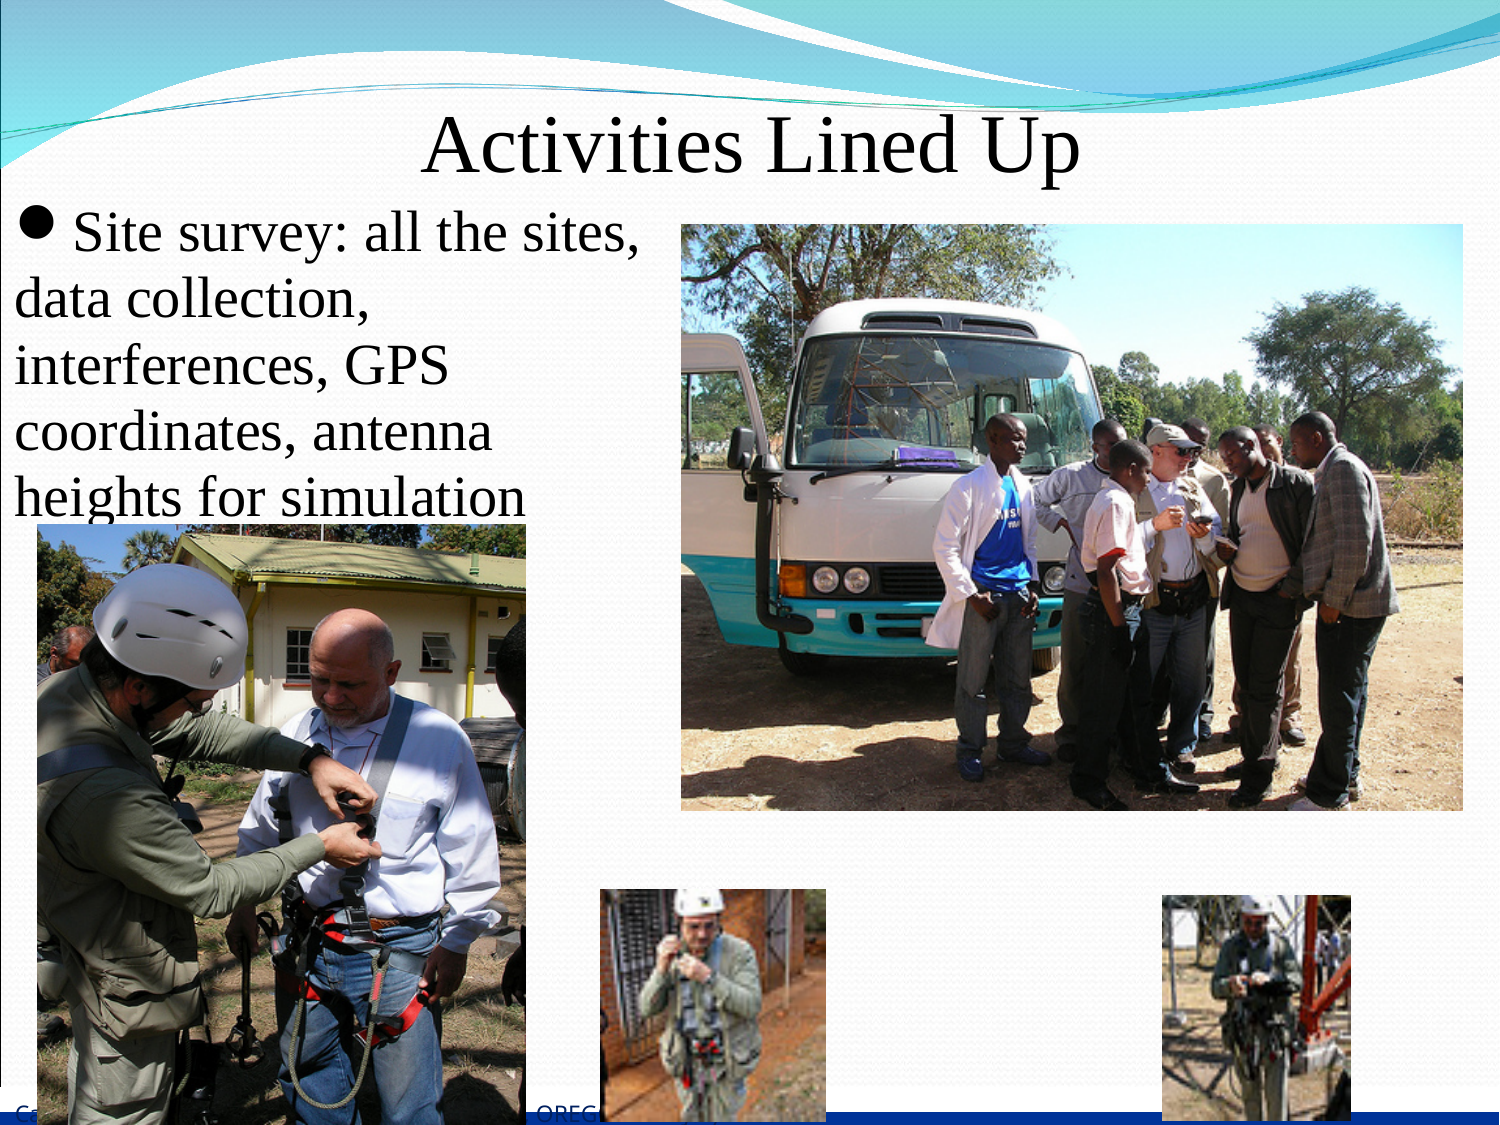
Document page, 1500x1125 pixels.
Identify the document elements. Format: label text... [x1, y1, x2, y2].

picture [0, 0, 1500, 1125]
text_box Activities Lined Up [76, 84, 1427, 200]
text_box Site survey: all the sites, data collection, interferences, GPS coordinates, antenna heights for simulation [0, 187, 676, 1018]
